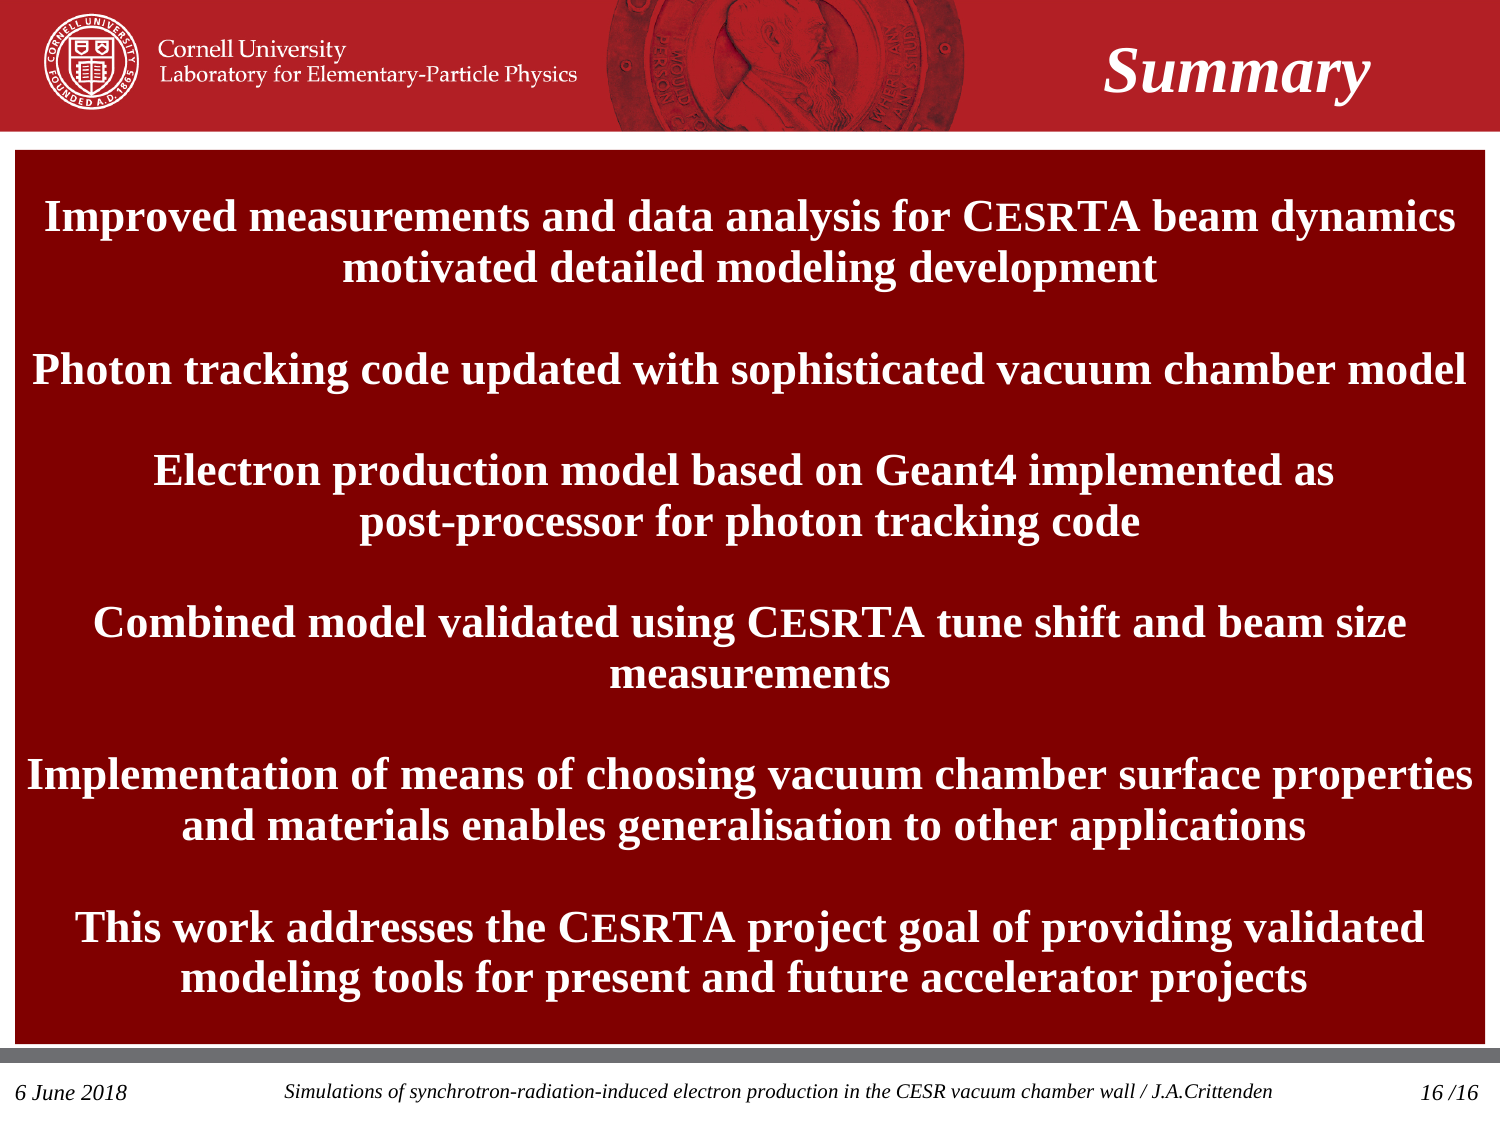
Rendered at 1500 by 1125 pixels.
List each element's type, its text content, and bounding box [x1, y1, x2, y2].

picture [0, 0, 1500, 132]
title Summary [975, 4, 1500, 136]
text_box Improved measurements and data analysis for CESRTA beam dynamics motivated detailed modeling development Photon tracking code updated with sophisticated vacuum chamber model Electron production model based on Geant4 implemented as post-processor for photon tracking code Combined model validated using CESRTA tune shift and beam size measurements Implementation of means of choosing vacuum chamber surface properties and materials enables generalisation to other applications This work addresses the CESRTA project goal of providing validated modeling tools for present and future accelerator projects [15, 149, 1486, 1045]
